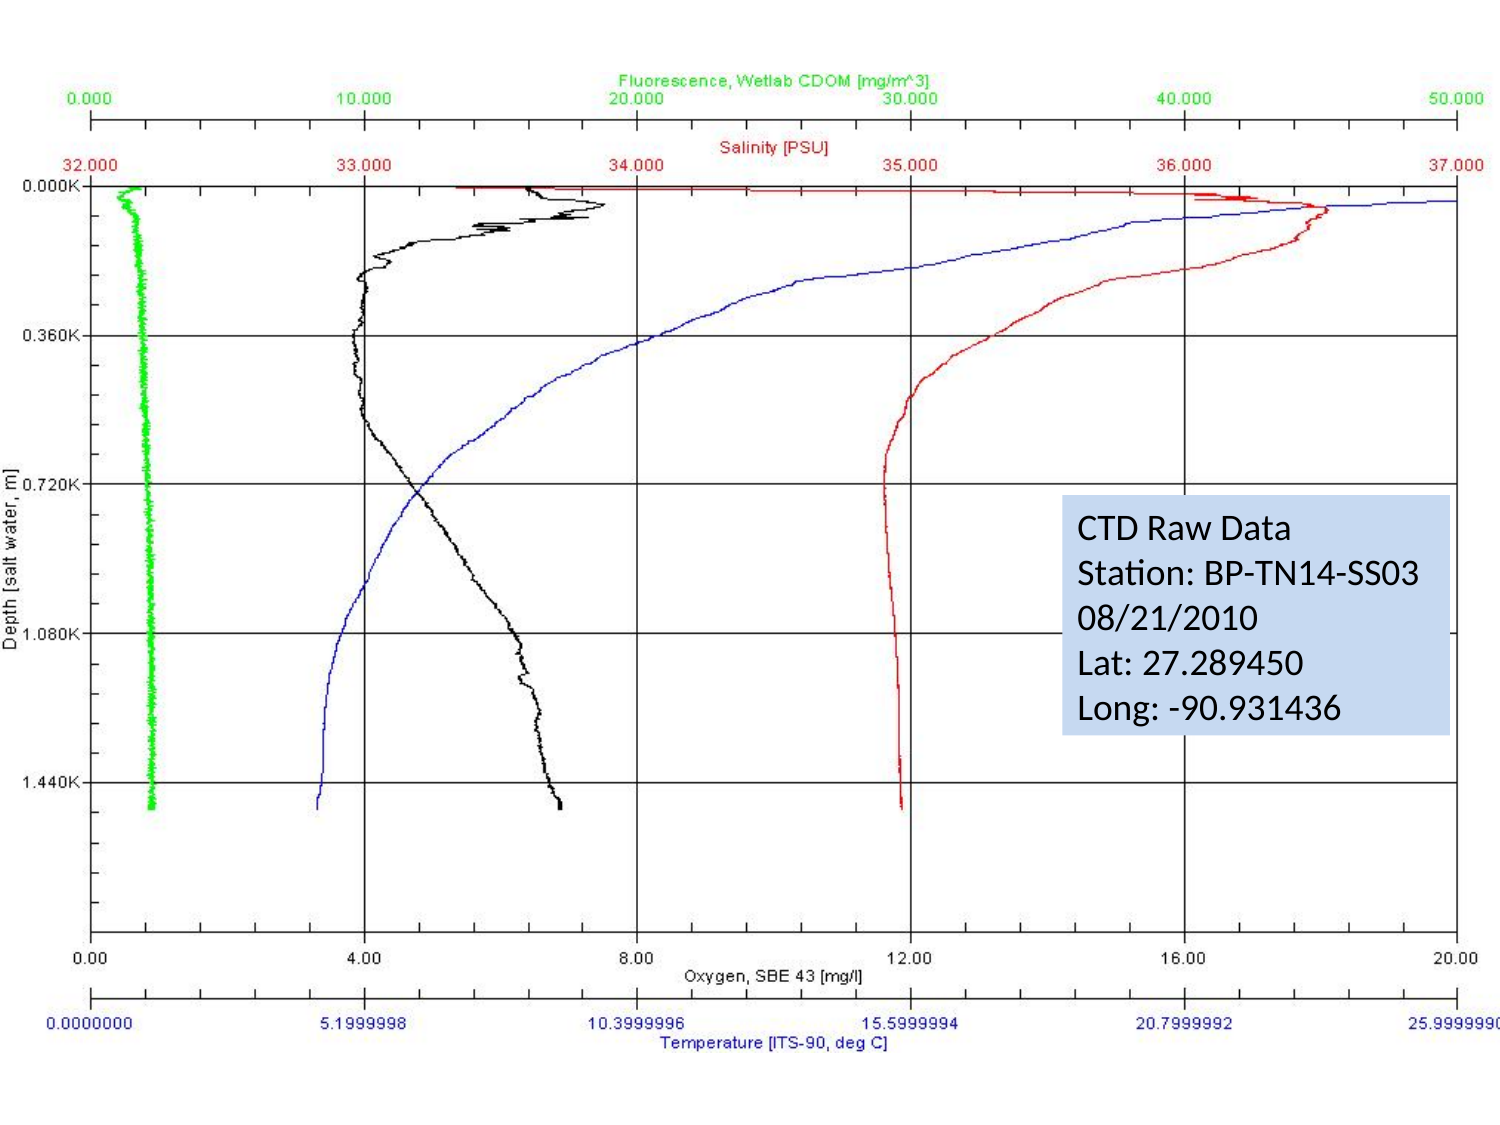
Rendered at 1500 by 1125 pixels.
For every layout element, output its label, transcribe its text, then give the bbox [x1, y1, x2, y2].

text_box CTD Raw Data Station: BP-TN14-SS03 08/21/2010 Lat: 27.289450 Long: -90.931436 [1062, 495, 1450, 736]
picture [0, 72, 1500, 1053]
